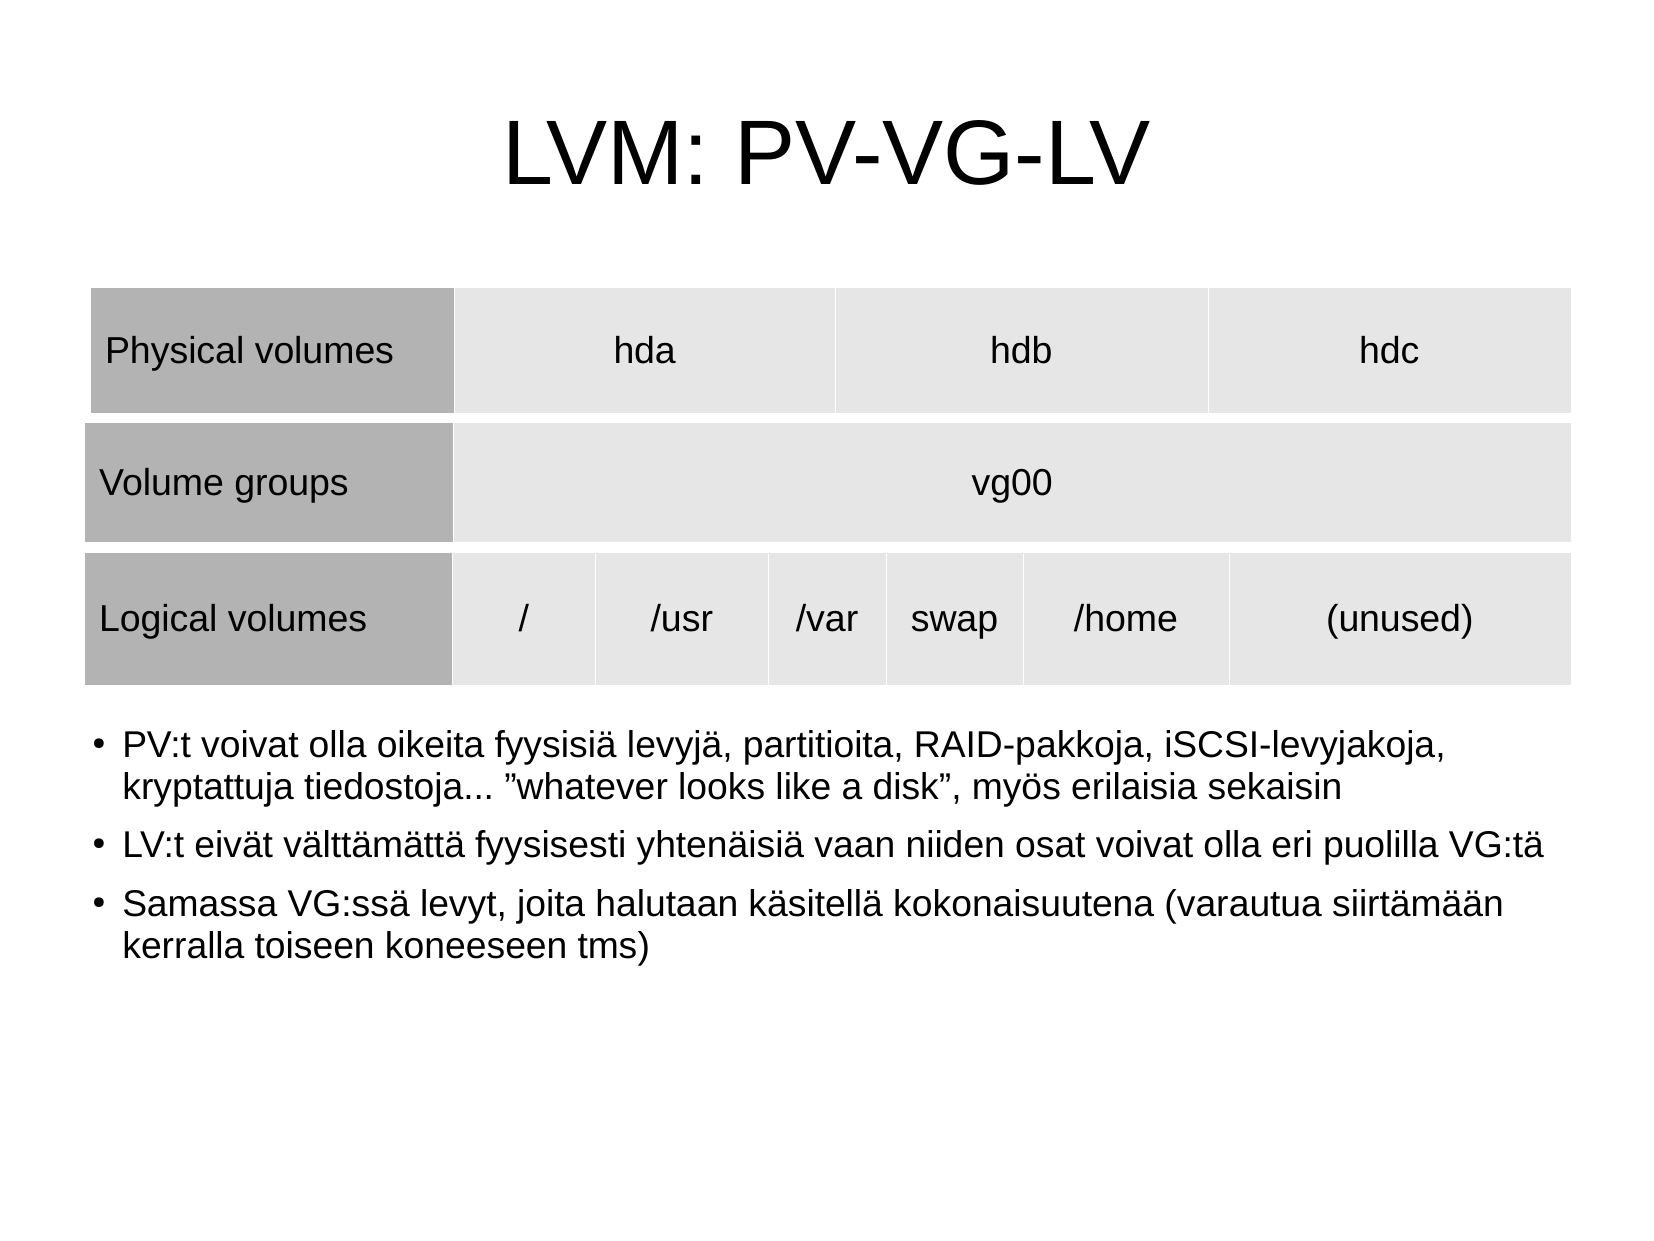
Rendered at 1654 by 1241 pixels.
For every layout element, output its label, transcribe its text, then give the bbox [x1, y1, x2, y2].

table_header Physical volumes [91, 288, 454, 413]
table_header hdc [1209, 288, 1571, 413]
list PV:t voivat olla oikeita fyysisiä levyjä, partitioita, RAID-pakkoja, iSCSI-levyjakoja, kryptattuja tiedostoja... ”whatever looks like a disk”, myös erilaisia sekaisin LV:t eivät välttämättä fyysisesti yhtenäisiä vaan niiden osat voivat olla eri puolilla VG:tä Samassa VG:ssä levyt, joita halutaan käsitellä kokonaisuutena (varautua siirtämään kerralla toiseen koneeseen tms) [82, 665, 1571, 1009]
table_header hda [455, 288, 835, 413]
table_header /var [769, 553, 886, 685]
table_header / [453, 553, 595, 685]
table_header /home [1024, 553, 1229, 685]
table_header vg00 [454, 423, 1571, 542]
table_header swap [887, 553, 1023, 685]
title LVM: PV-VG-LV [82, 49, 1571, 257]
table_header /usr [596, 553, 768, 685]
table_header Logical volumes [85, 553, 452, 685]
table_header hdb [836, 288, 1208, 413]
table_header (unused) [1230, 553, 1571, 685]
table_header Volume groups [85, 423, 453, 542]
